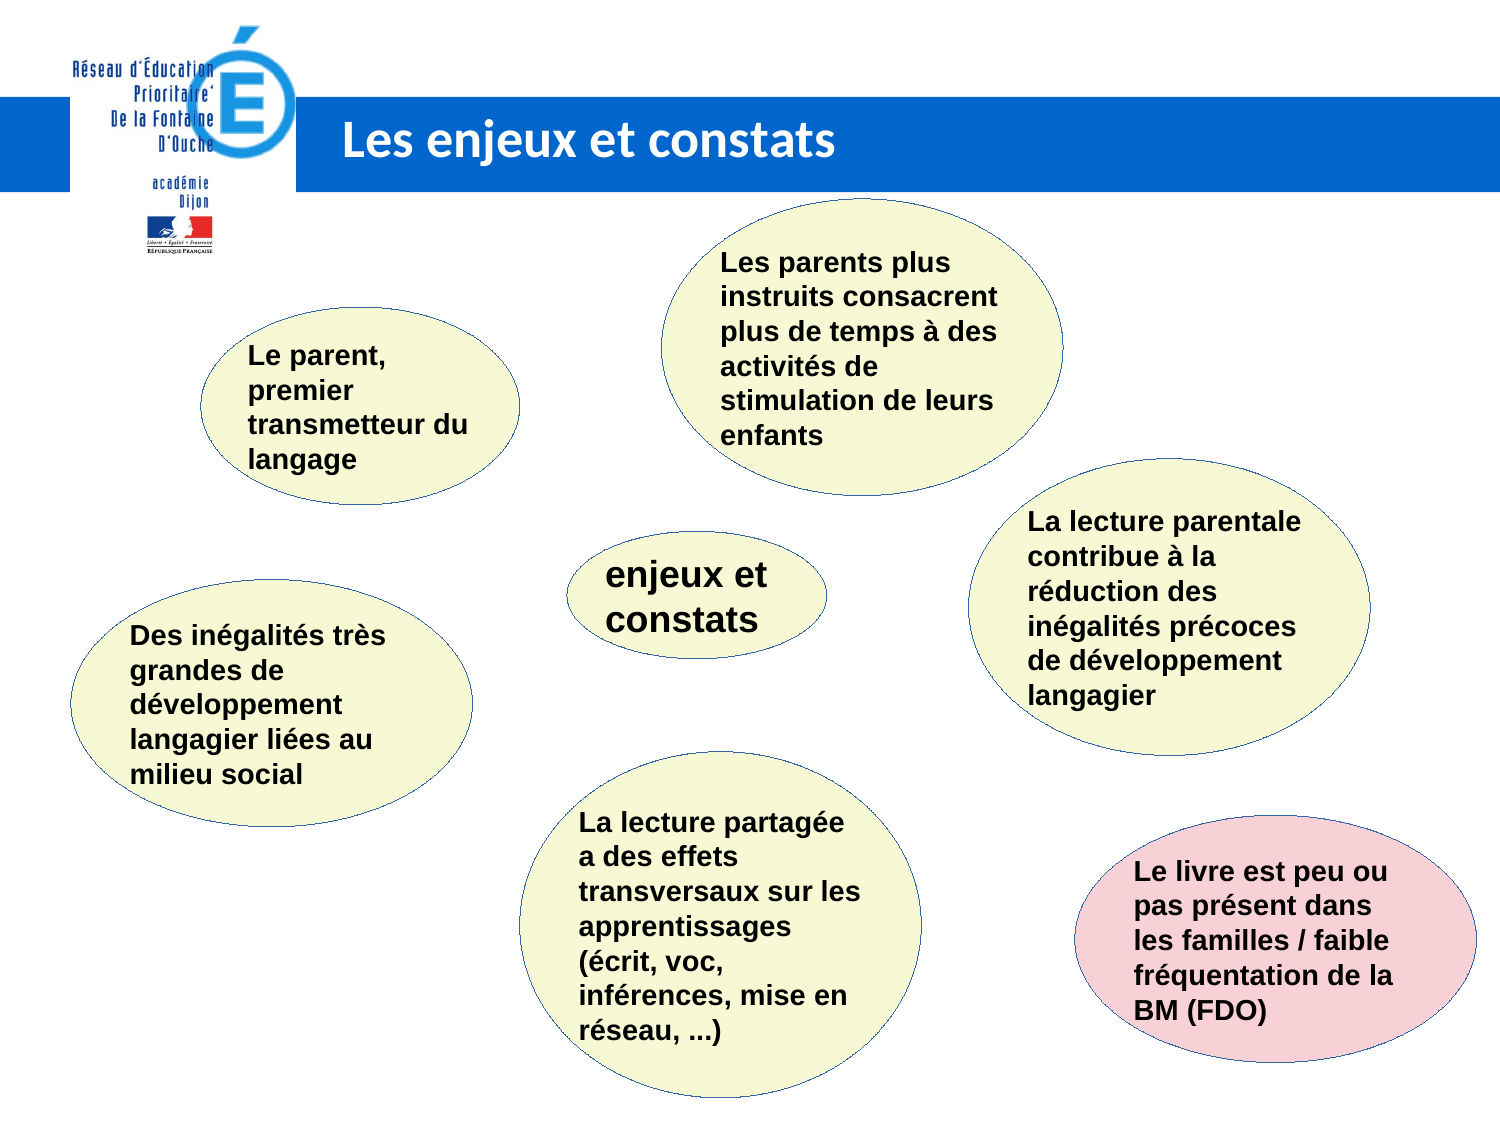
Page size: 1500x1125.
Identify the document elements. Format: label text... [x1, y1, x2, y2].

text_box Le parent, premier transmetteur du langage [200, 307, 520, 505]
text_box Les enjeux et constats [342, 103, 1347, 234]
picture [70, 23, 296, 260]
text_box Les parents plus instruits consacrent plus de temps à des activités de stimulation de leurs enfants [661, 198, 1064, 496]
text_box La lecture parentale contribue à la réduction des inégalités précoces de développement langagier [968, 458, 1371, 756]
text_box Des inégalités très grandes de développement langagier liées au milieu social [70, 579, 473, 827]
text_box La lecture partagée a des effets transversaux sur les apprentissages (écrit, voc, inférences, mise en réseau, ...) [519, 751, 922, 1098]
text_box enjeux et constats [566, 531, 827, 659]
text_box Le livre est peu ou pas présent dans les familles / faible fréquentation de la BM (FDO) [1074, 815, 1477, 1063]
